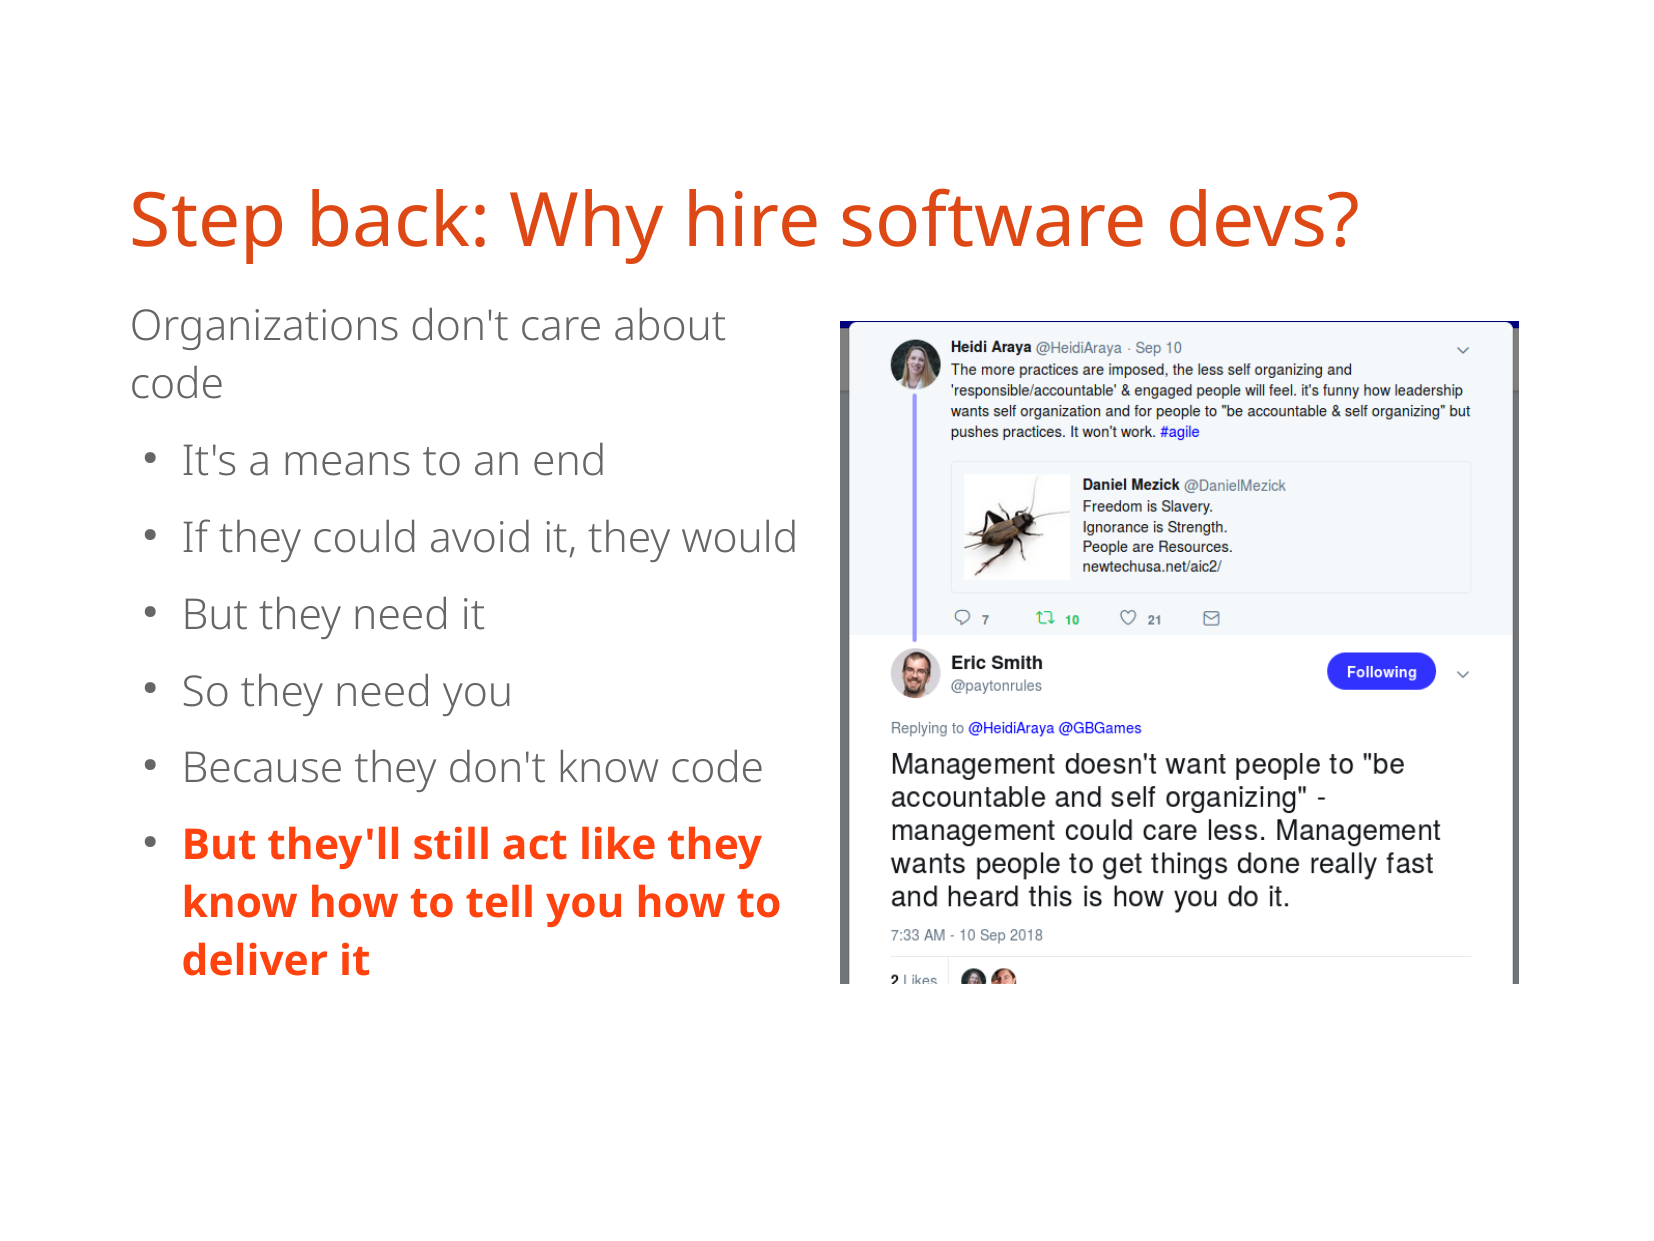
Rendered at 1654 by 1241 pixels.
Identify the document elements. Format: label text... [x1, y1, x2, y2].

picture [840, 321, 1519, 984]
list Organizations don't care about code It's a means to an end If they could avoid it, they would But they need it So they need you Because they don't know code But they'll still act like they know how to tell you how to deliver it [129, 295, 808, 1010]
title Step back: Why hire software devs? [129, 153, 1518, 281]
